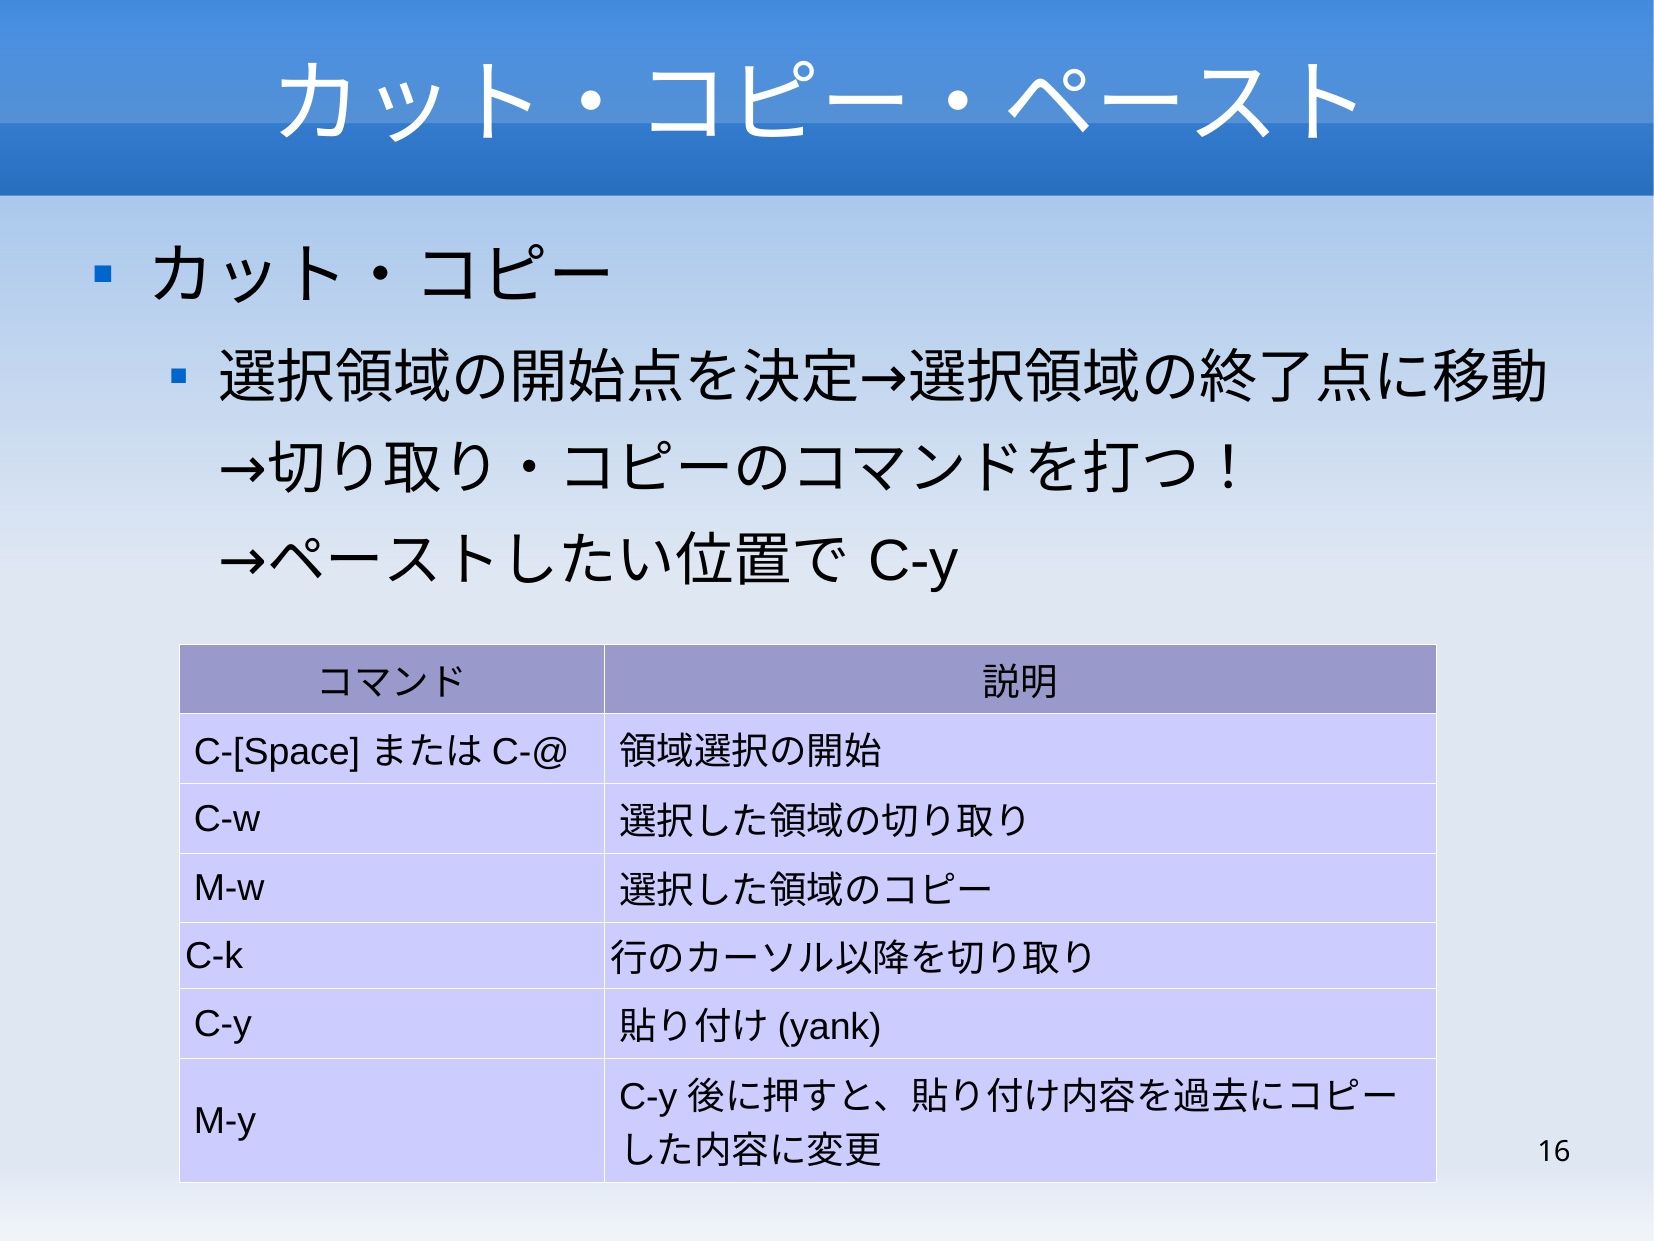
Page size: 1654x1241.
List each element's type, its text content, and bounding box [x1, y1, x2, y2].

table_cell C-[Space] または C-@ [180, 714, 604, 783]
table_header コマンド [180, 645, 604, 713]
table_cell C-y [180, 989, 604, 1058]
table_cell 行のカーソル以降を切り取り [605, 923, 1436, 988]
table_cell 領域選択の開始 [605, 714, 1436, 783]
table_cell C-w [180, 784, 604, 853]
table_cell M-y [180, 1059, 604, 1182]
title カット・コピー・ペースト [76, 0, 1565, 208]
table_cell 選択した領域の切り取り [605, 784, 1436, 853]
list カット・コピー 選択領域の開始点を決定→選択領域の終了点に移動 →切り取り・コピーのコマンドを打つ！ →ペーストしたい位置で C-y [76, 236, 1565, 1040]
table_cell 選択した領域のコピー [605, 854, 1436, 922]
table_header 説明 [605, 645, 1436, 713]
table_cell M-w [180, 854, 604, 922]
table_cell C-y 後に押すと、貼り付け内容を過去にコピーした内容に変更 [605, 1059, 1436, 1182]
picture [0, 0, 1654, 1241]
table_cell C-k [180, 923, 604, 988]
table_cell 貼り付け (yank) [605, 989, 1436, 1058]
